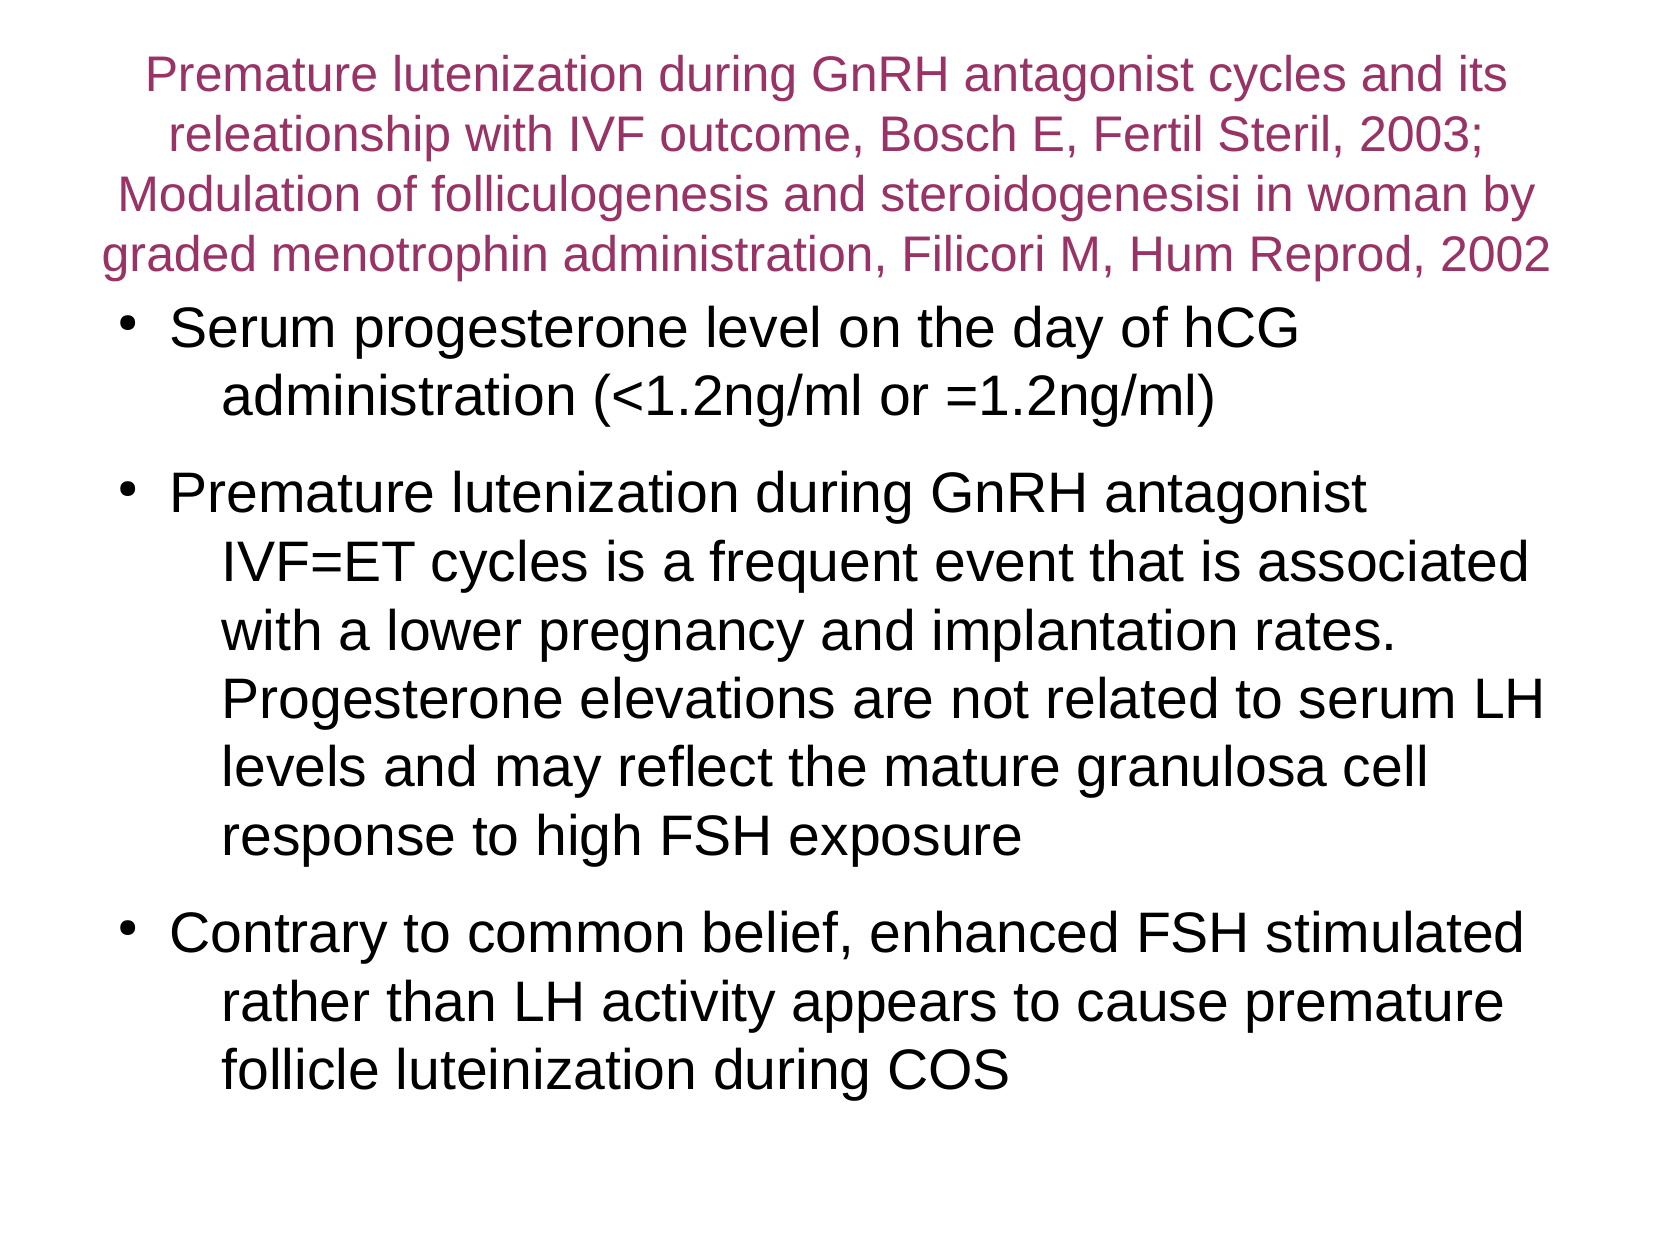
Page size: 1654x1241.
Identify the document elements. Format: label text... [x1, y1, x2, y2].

list Serum progesterone level on the day of hCG administration (<1.2ng/ml or =1.2ng/ml) Premature lutenization during GnRH antagonist IVF=ET cycles is a frequent event that is associated with a lower pregnancy and implantation rates. Progesterone elevations are not related to serum LH levels and may reflect the mature granulosa cell response to high FSH exposure Contrary to common belief, enhanced FSH stimulated rather than LH activity appears to cause premature follicle luteinization during COS [82, 290, 1571, 1109]
title Premature lutenization during GnRH antagonist cycles and its releationship with IVF outcome, Bosch E, Fertil Steril, 2003; Modulation of folliculogenesis and steroidogenesisi in woman by graded menotrophin administration, Filicori M, Hum Reprod, 2002 [82, 41, 1571, 265]
